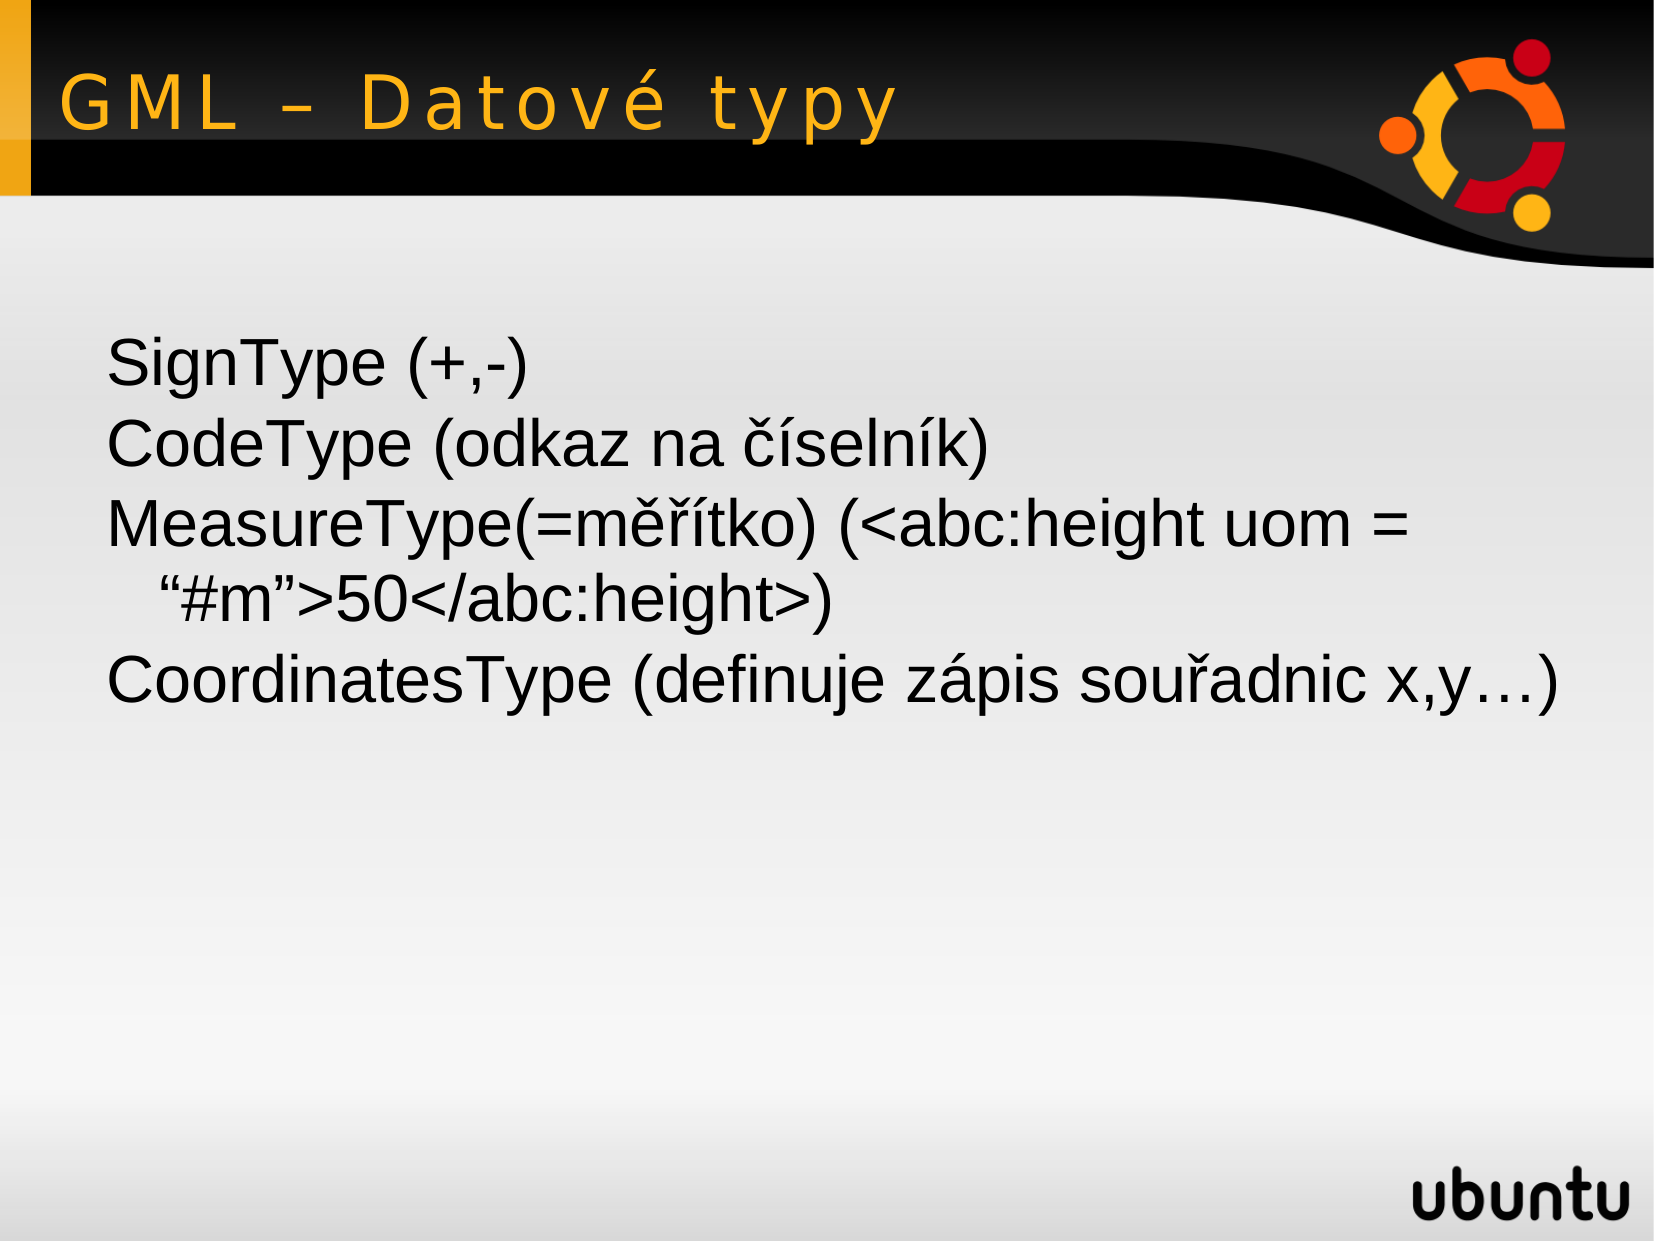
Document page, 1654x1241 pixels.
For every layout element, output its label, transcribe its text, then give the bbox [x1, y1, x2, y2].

list SignType (+,-) CodeType (odkaz na číselník) MeasureType(=měřítko) (<abc:height uom = “#m”>50</abc:height>) CoordinatesType (definuje zápis souřadnic x,y…) [88, 324, 1577, 1144]
picture [0, 0, 1654, 1241]
title GML – Datové typy [59, 29, 1270, 178]
